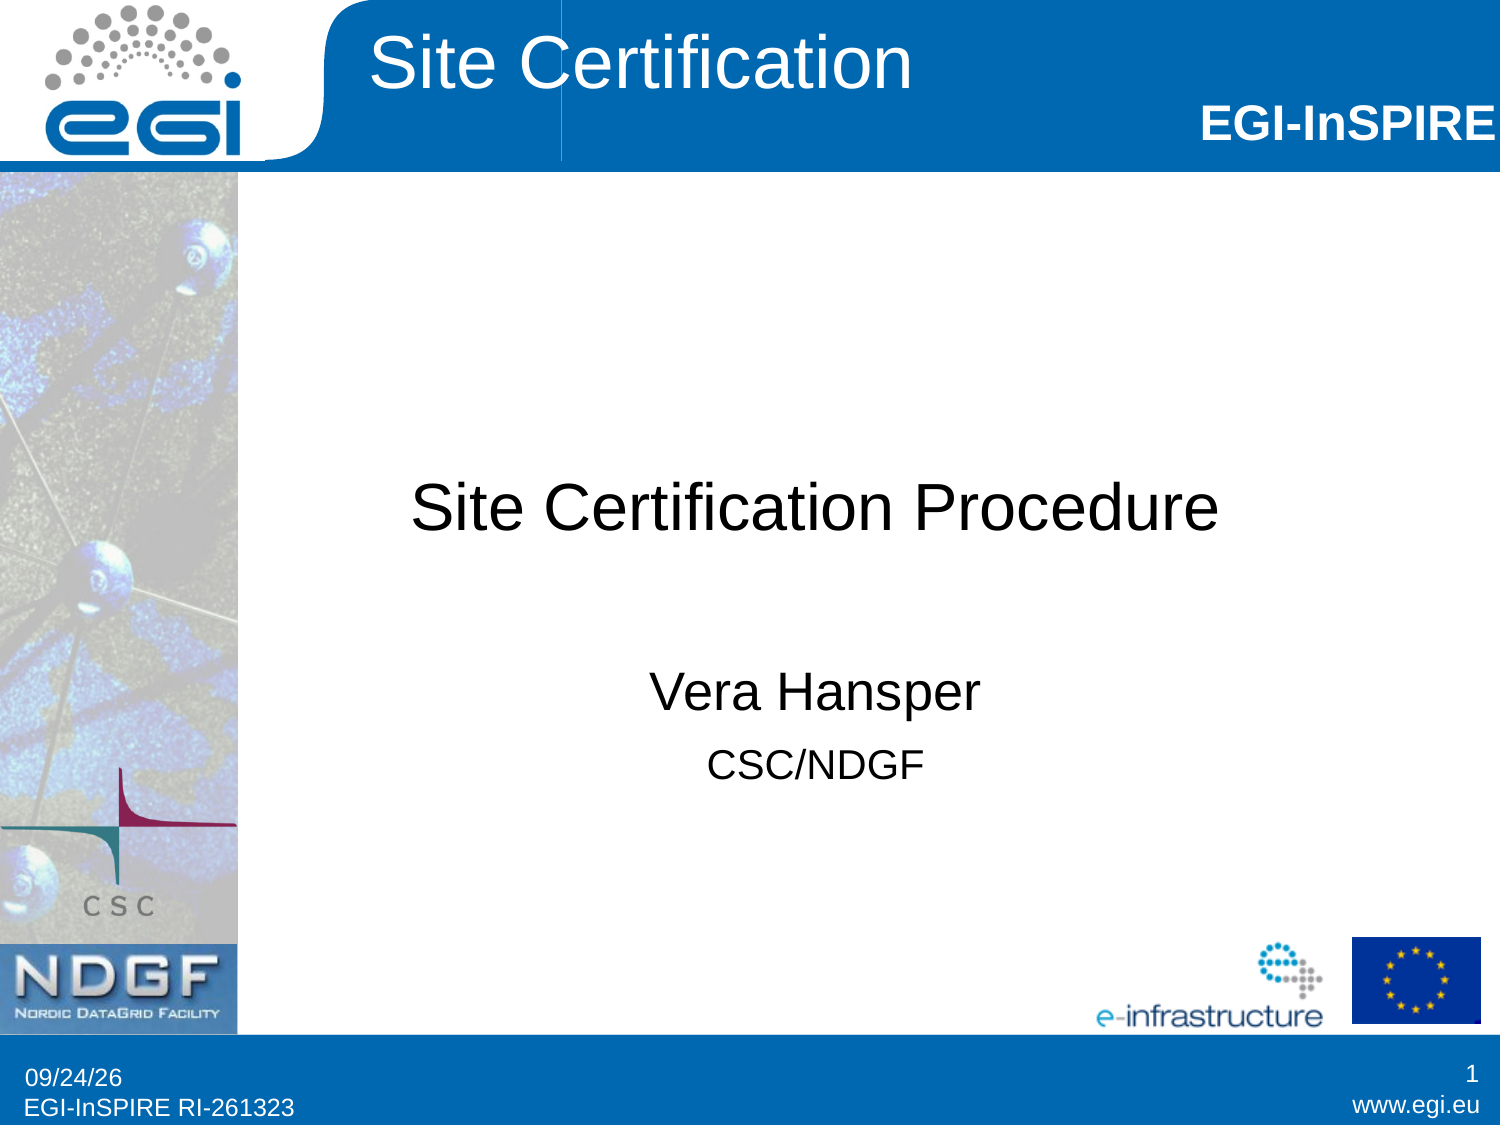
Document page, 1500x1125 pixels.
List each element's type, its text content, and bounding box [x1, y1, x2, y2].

text_box 01/25/11 [10, 1046, 361, 1107]
subtitle Site Certification Procedure Vera Hansper CSC/NDGF [206, 262, 1426, 1021]
picture [0, 172, 238, 1034]
text_box <number> [1144, 1042, 1495, 1103]
picture [1091, 1021, 1329, 1034]
title Site Certification [354, 0, 1477, 148]
picture [0, 0, 265, 161]
picture [1352, 937, 1481, 1024]
